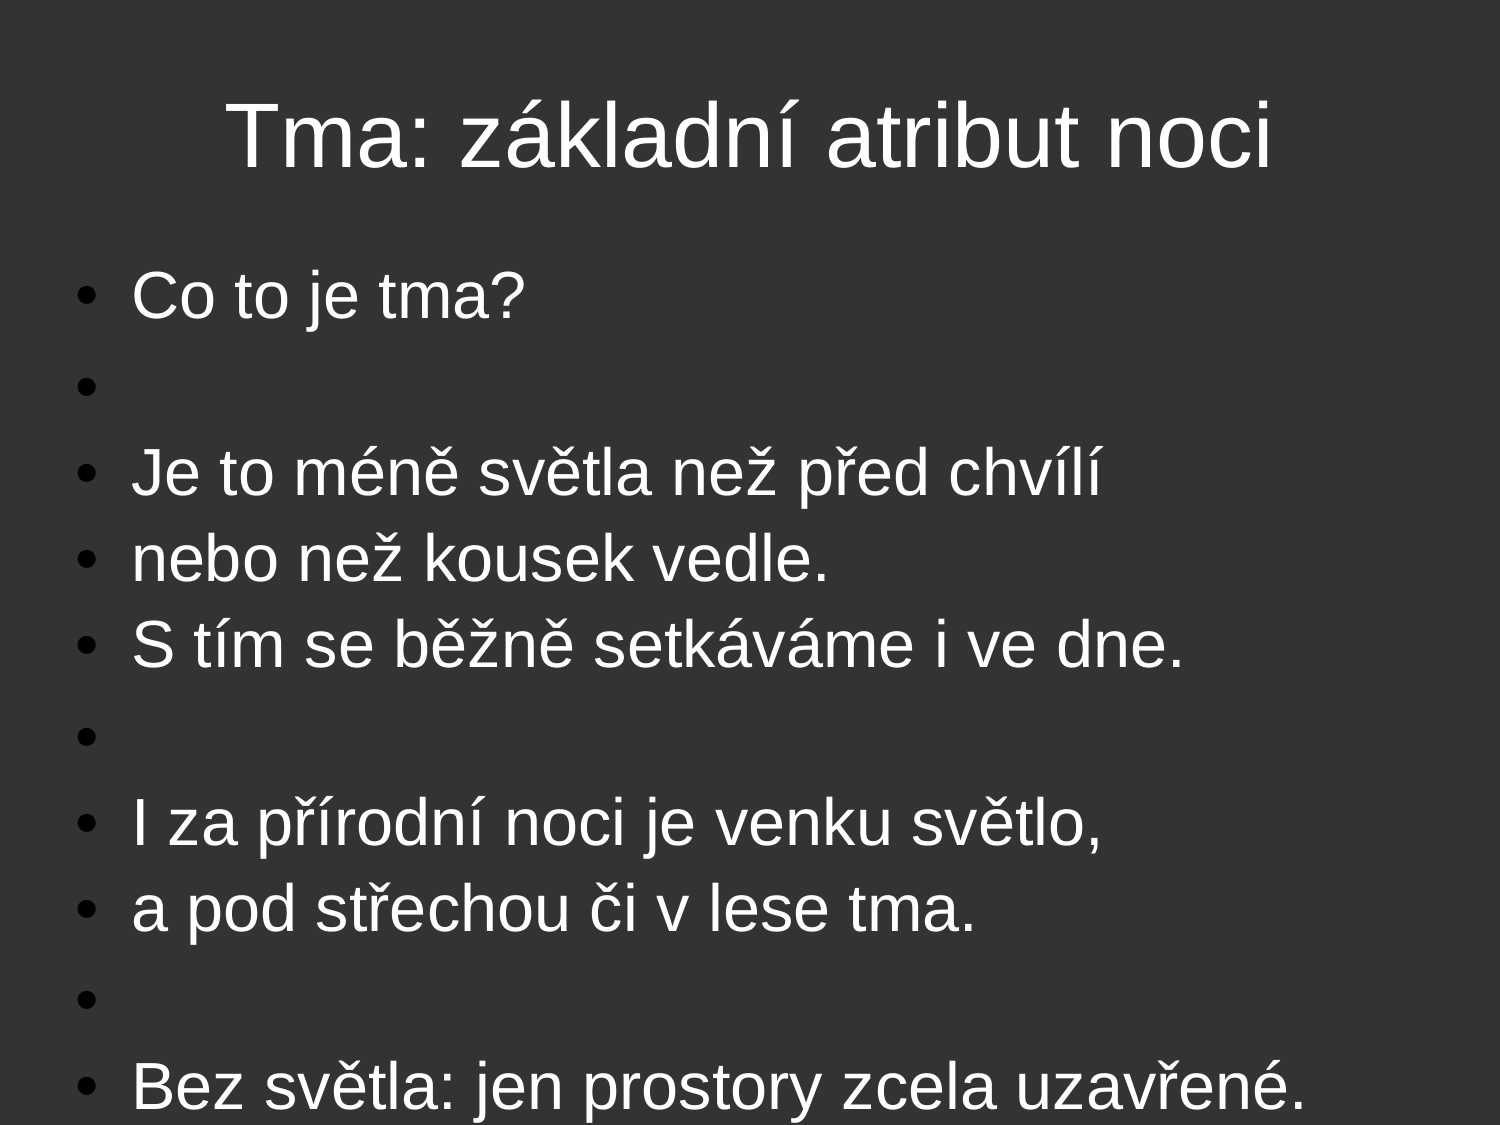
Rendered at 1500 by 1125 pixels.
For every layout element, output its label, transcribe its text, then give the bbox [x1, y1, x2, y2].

title Tma: základní atribut noci [75, 21, 1425, 257]
list Co to je tma? Je to méně světla než před chvílí nebo než kousek vedle. S tím se běžně setkáváme i ve dne. I za přírodní noci je venku světlo, a pod střechou či v lese tma. Bez světla: jen prostory zcela uzavřené. [75, 262, 1425, 1125]
